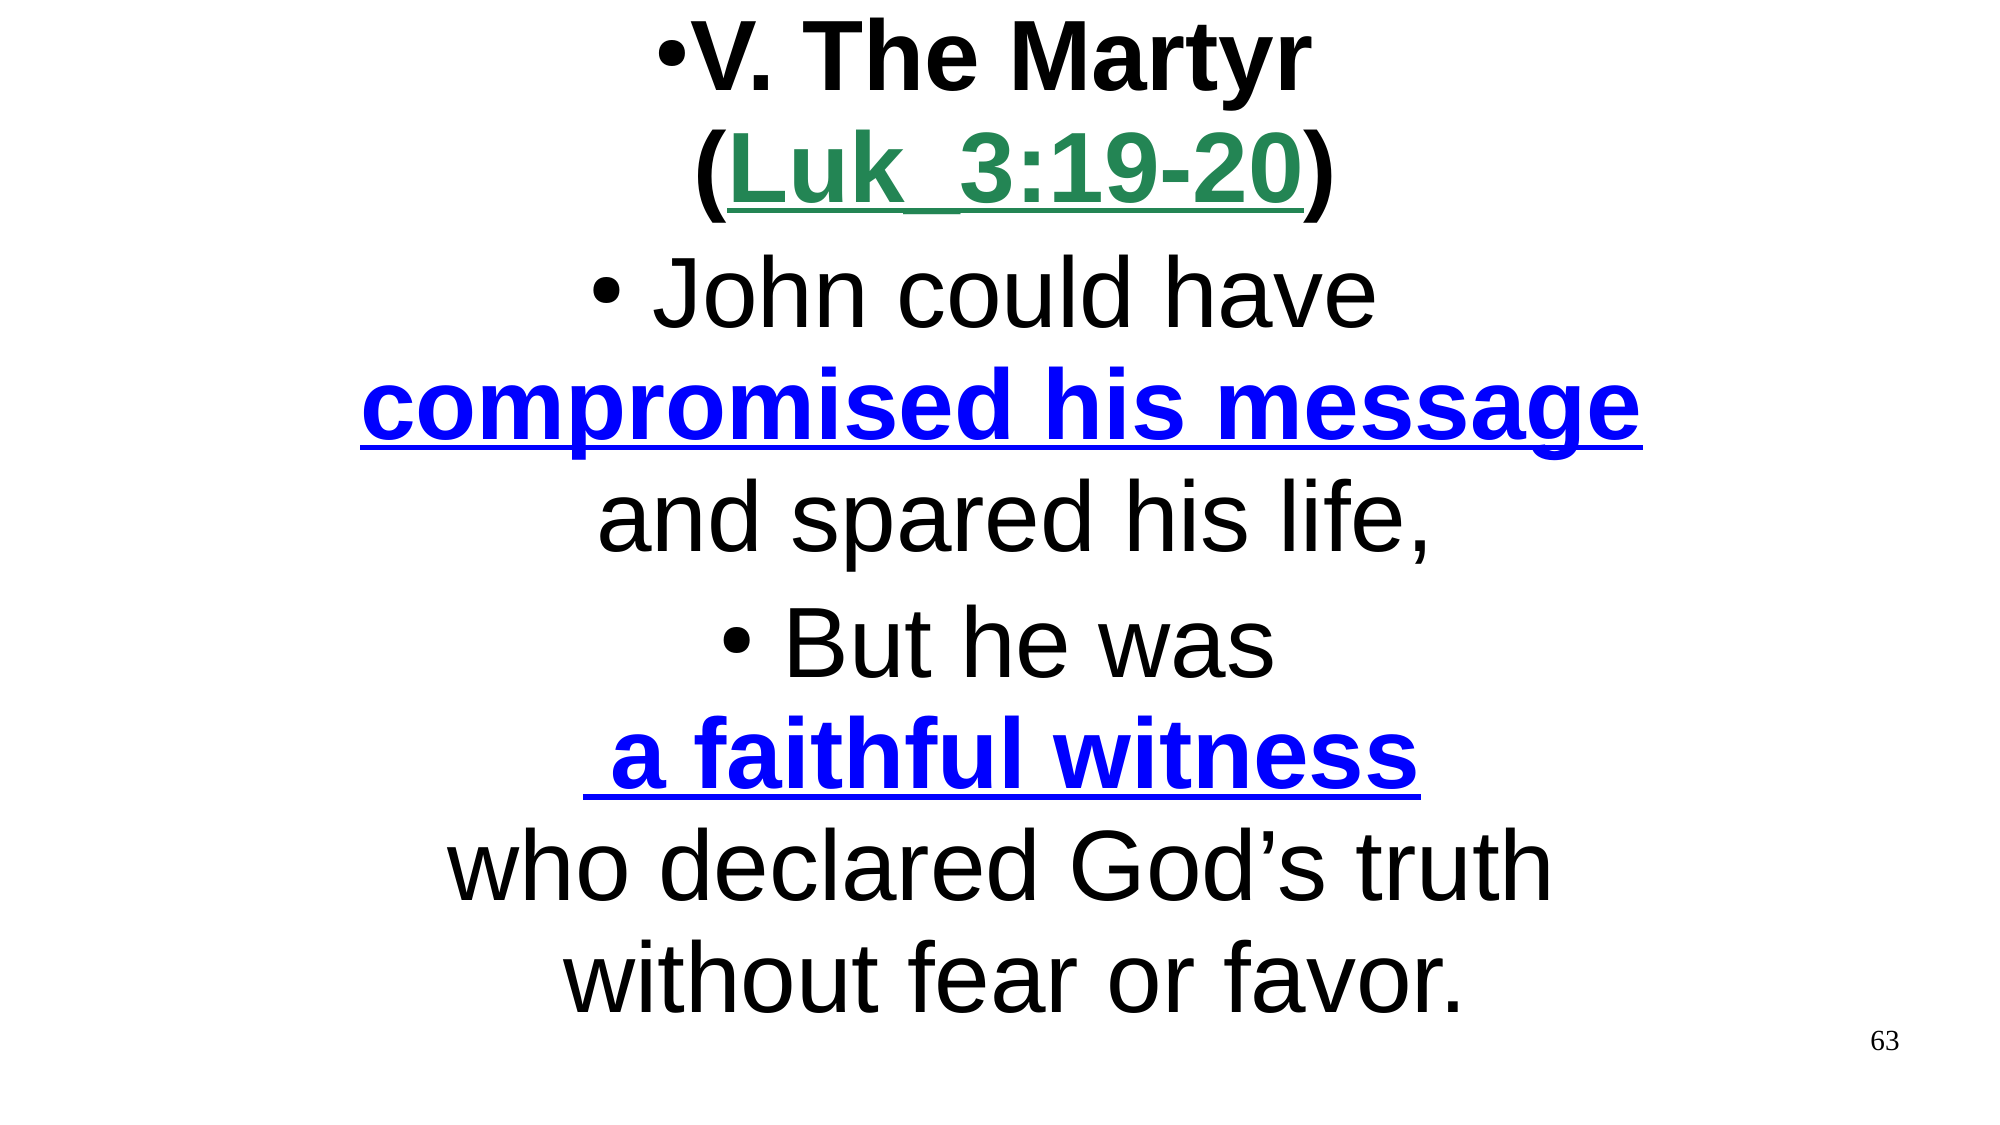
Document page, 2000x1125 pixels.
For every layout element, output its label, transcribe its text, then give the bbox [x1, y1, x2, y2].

list V. The Martyr (Luk_3:19-20) John could have compromised his message and spared his life, But he was a faithful witness who declared God’s truth without fear or favor. [0, 0, 1996, 1123]
